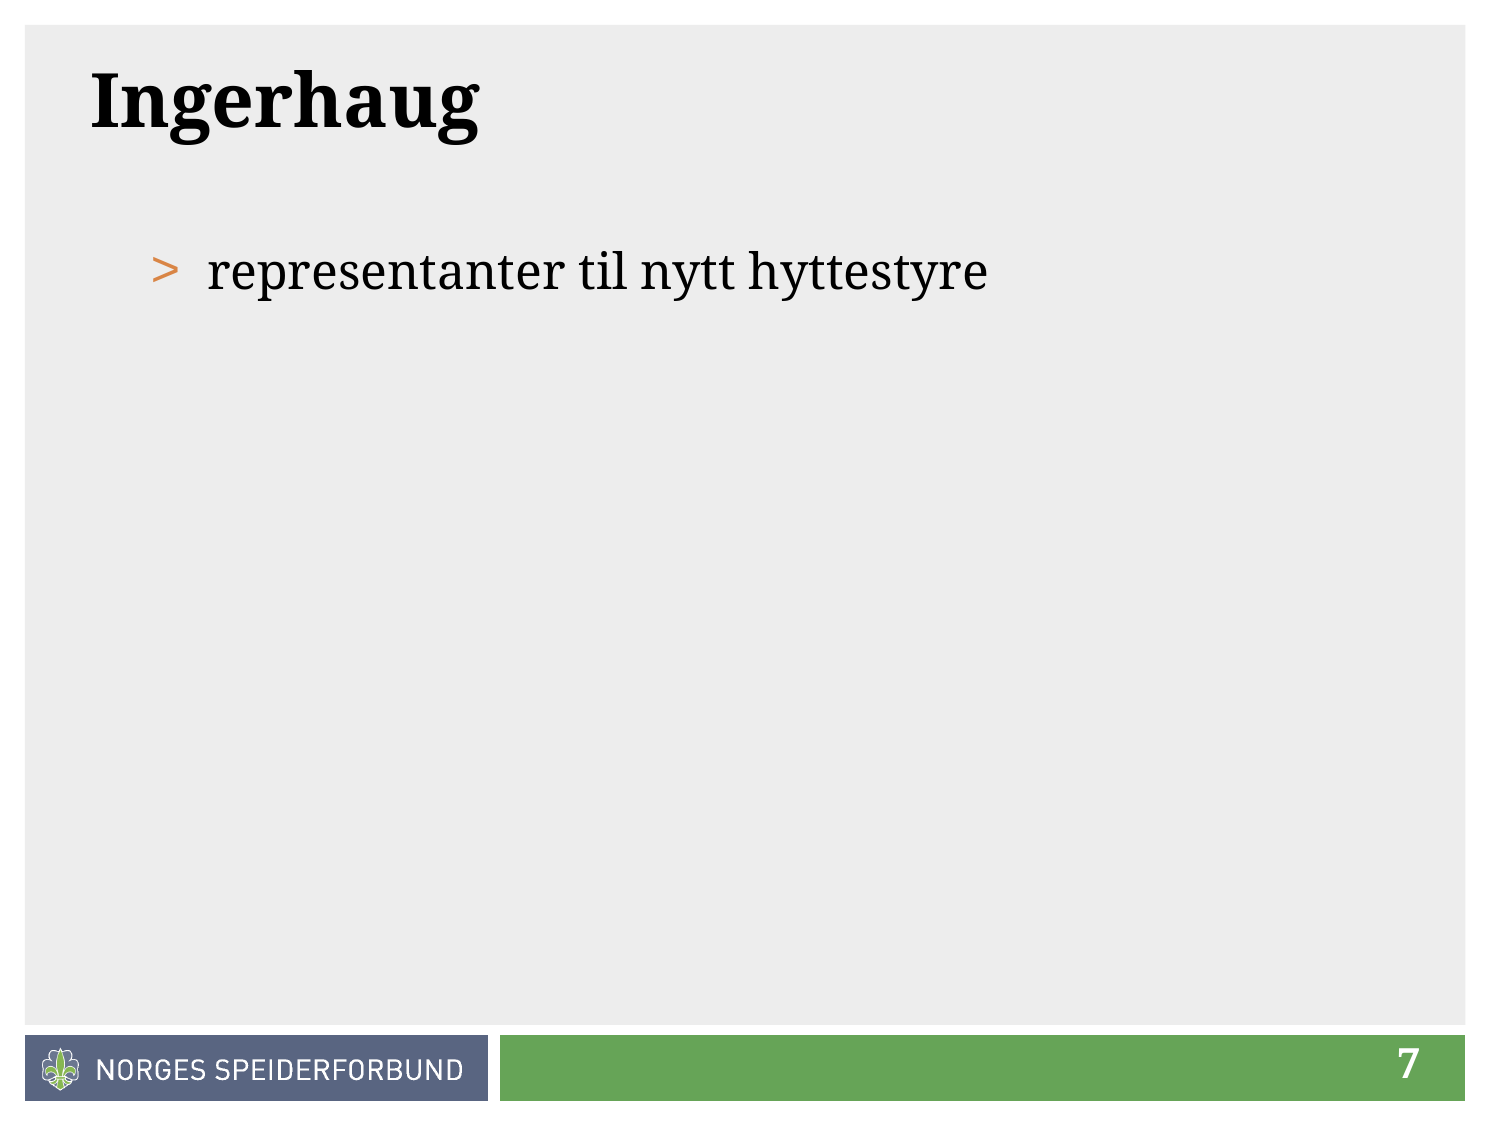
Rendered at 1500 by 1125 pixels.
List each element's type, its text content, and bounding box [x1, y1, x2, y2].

title Ingerhaug [75, 45, 1426, 233]
list representanter til nytt hyttestyre [135, 231, 1386, 1012]
